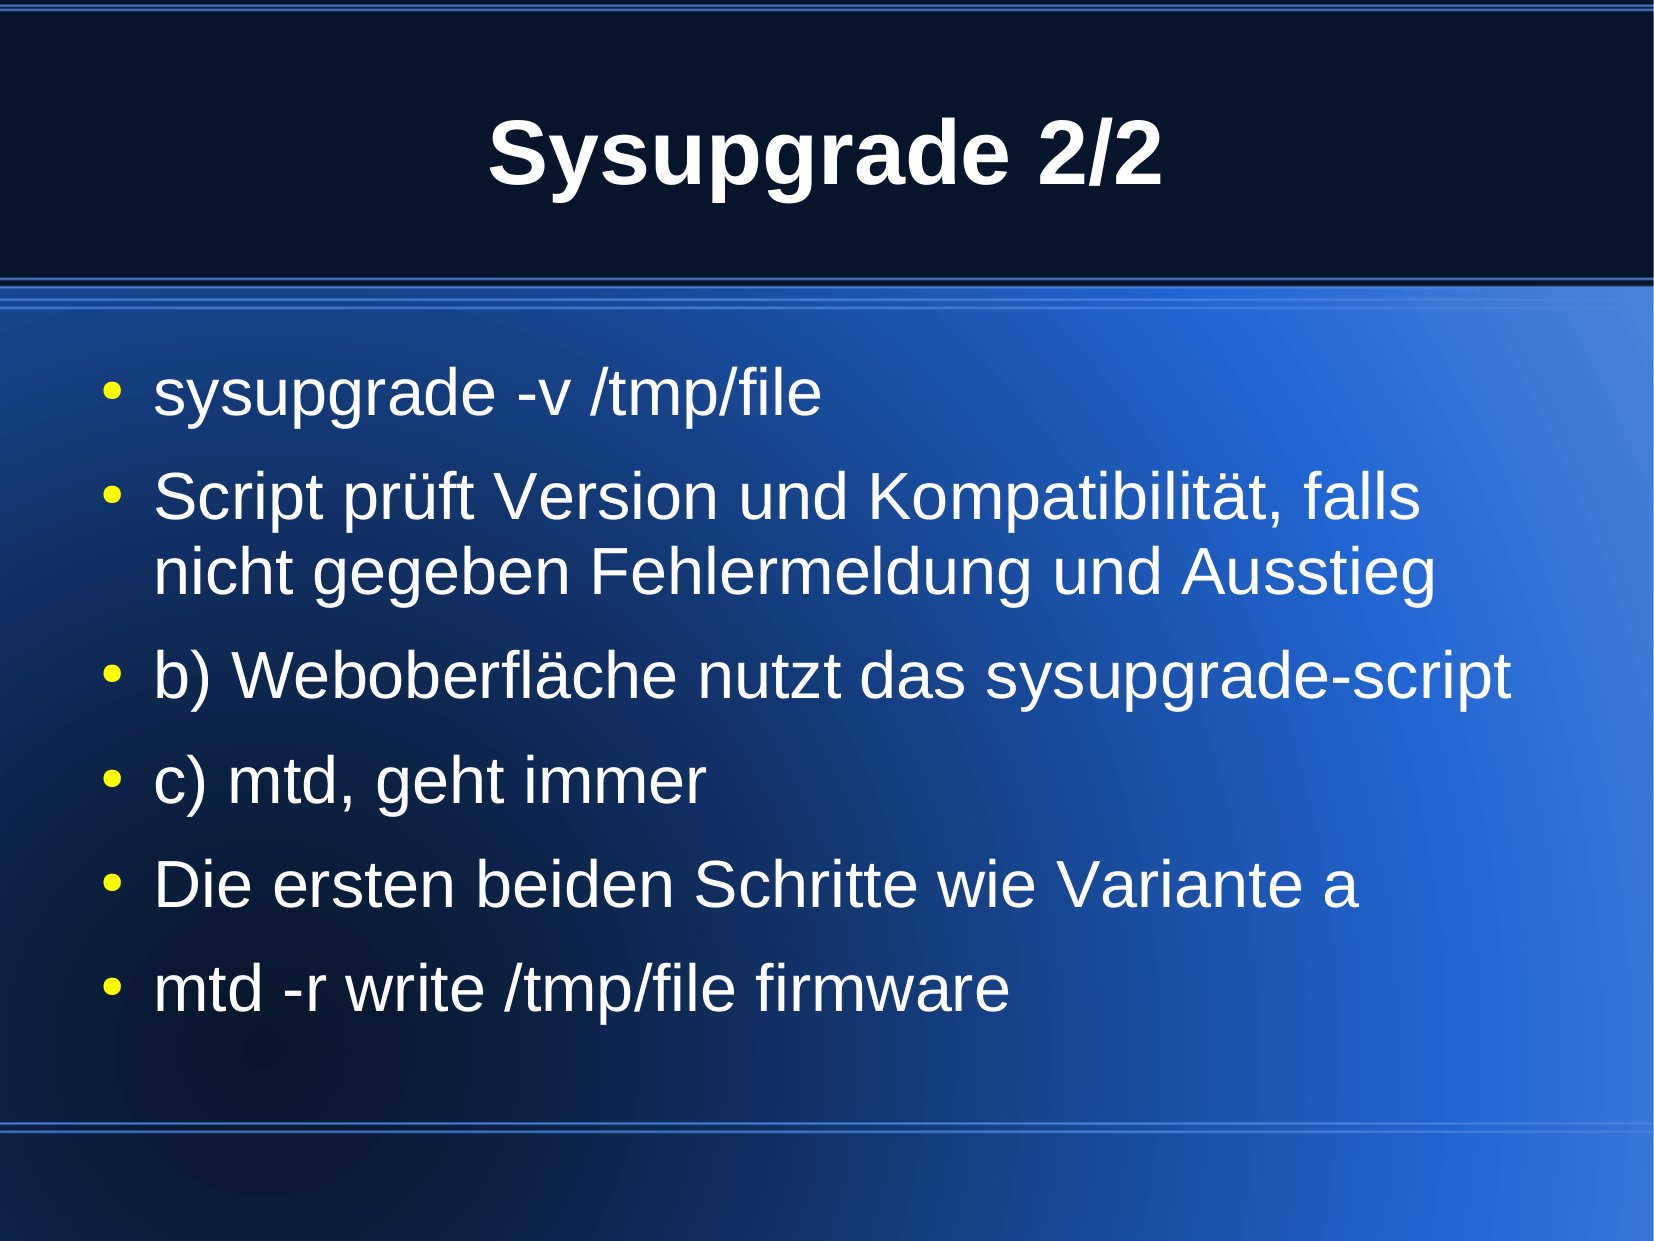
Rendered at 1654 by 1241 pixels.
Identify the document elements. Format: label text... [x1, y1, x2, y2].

list sysupgrade -v /tmp/file Script prüft Version und Kompatibilität, falls nicht gegeben Fehlermeldung und Ausstieg b) Weboberfläche nutzt das sysupgrade-script c) mtd, geht immer Die ersten beiden Schritte wie Variante a mtd -r write /tmp/file firmware [82, 355, 1571, 1159]
title Sysupgrade 2/2 [82, 56, 1571, 250]
picture [0, 0, 1654, 1241]
